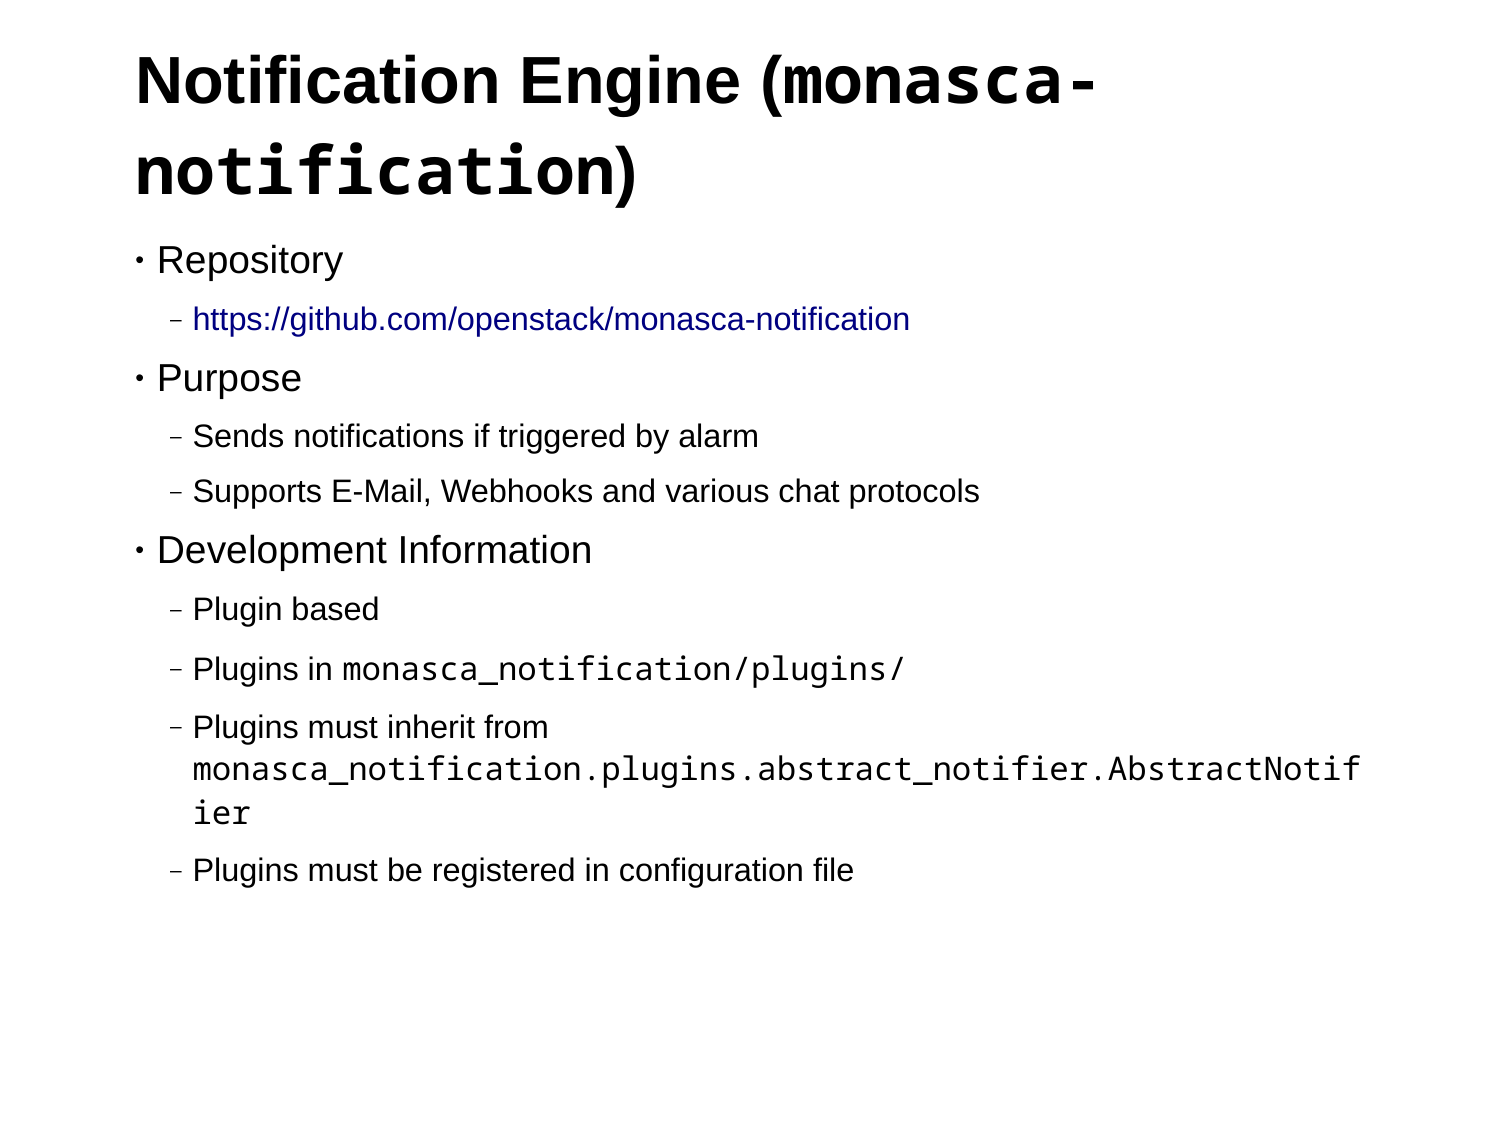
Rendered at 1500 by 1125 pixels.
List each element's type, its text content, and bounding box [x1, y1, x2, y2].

list Repository https://github.com/openstack/monasca-notification Purpose Sends notifications if triggered by alarm Supports E-Mail, Webhooks and various chat protocols Development Information Plugin based Plugins in monasca_notification/plugins/ Plugins must inherit from monasca_notification.plugins.abstract_notifier.AbstractNotifier Plugins must be registered in configuration file [135, 238, 1372, 892]
title Notification Engine (monasca-notification) [135, 38, 1372, 207]
